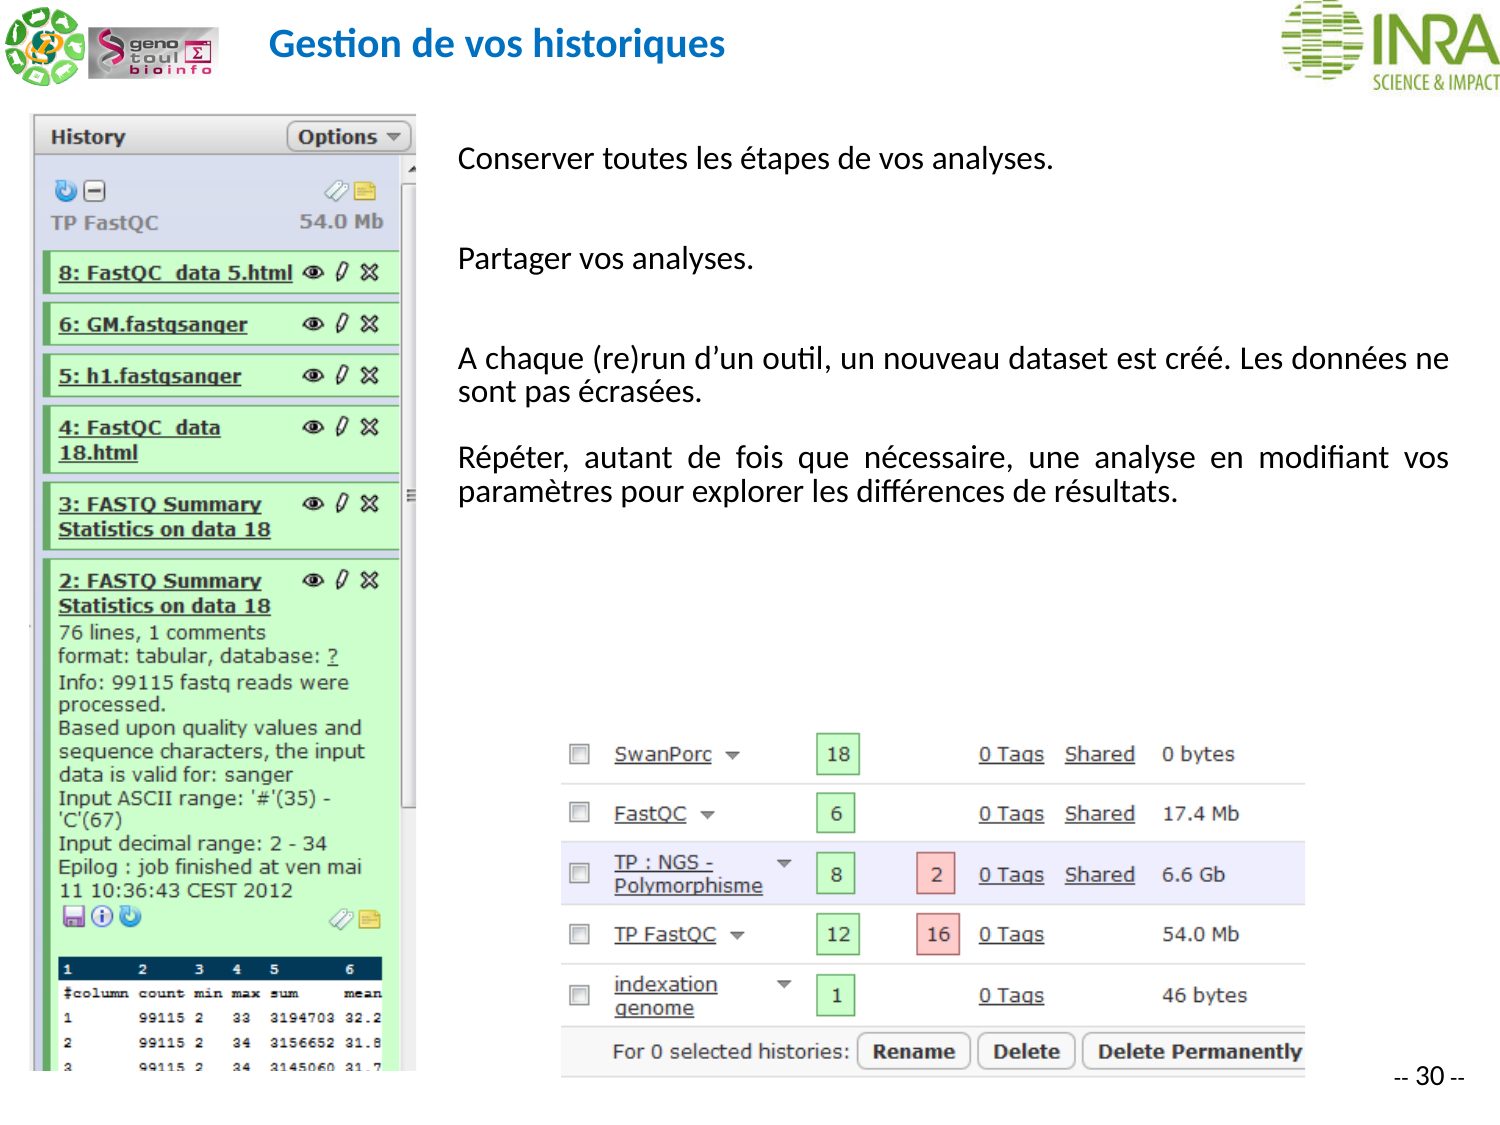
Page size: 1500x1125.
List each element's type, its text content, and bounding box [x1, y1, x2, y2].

picture [88, 27, 219, 79]
text_box Gestion de vos historiques [253, 19, 1270, 86]
picture [5, 7, 85, 86]
picture [1281, 0, 1500, 110]
picture [29, 113, 417, 1071]
text_box Conserver toutes les étapes de vos analyses. Partager vos analyses. A chaque (re)run d’un outil, un nouveau dataset est créé. Les données ne sont pas écrasées. Répéter, autant de fois que nécessaire, une analyse en modifiant vos paramètres pour explorer les différences de résultats. [442, 137, 1500, 601]
picture [561, 727, 1306, 1090]
